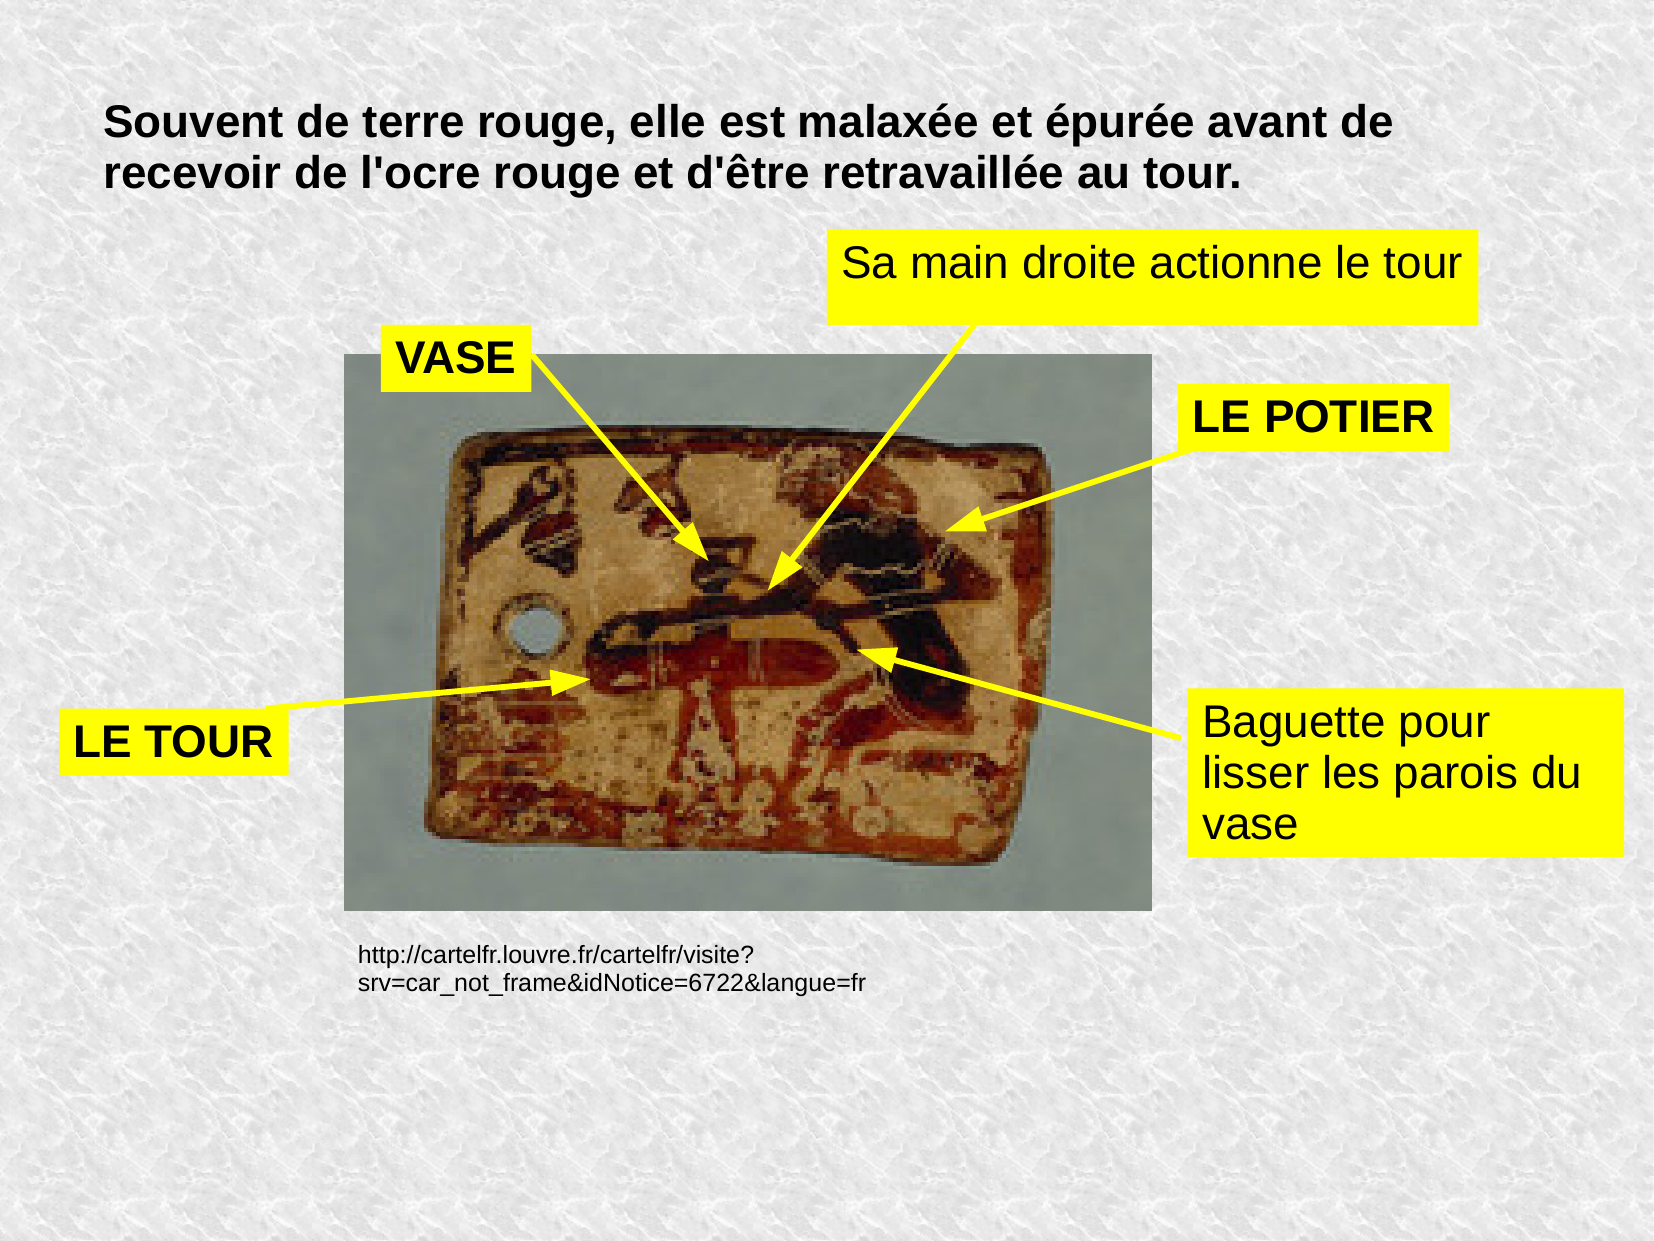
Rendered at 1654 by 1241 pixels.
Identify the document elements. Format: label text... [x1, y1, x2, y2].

text_box Sa main droite actionne le tour [826, 229, 1479, 325]
text_box LE POTIER [1178, 383, 1450, 451]
picture [0, 0, 1654, 1241]
text_box http://cartelfr.louvre.fr/cartelfr/visite?srv=car_not_frame&idNotice=6722&langue=fr [343, 933, 1034, 1004]
text_box LE TOUR [59, 708, 289, 776]
text_box Souvent de terre rouge, elle est malaxée et épurée avant de recevoir de l'ocre rouge et d'être retravaillée au tour. [88, 88, 1447, 208]
text_box VASE [380, 324, 532, 392]
text_box Baguette pour lisser les parois du vase [1187, 688, 1625, 857]
